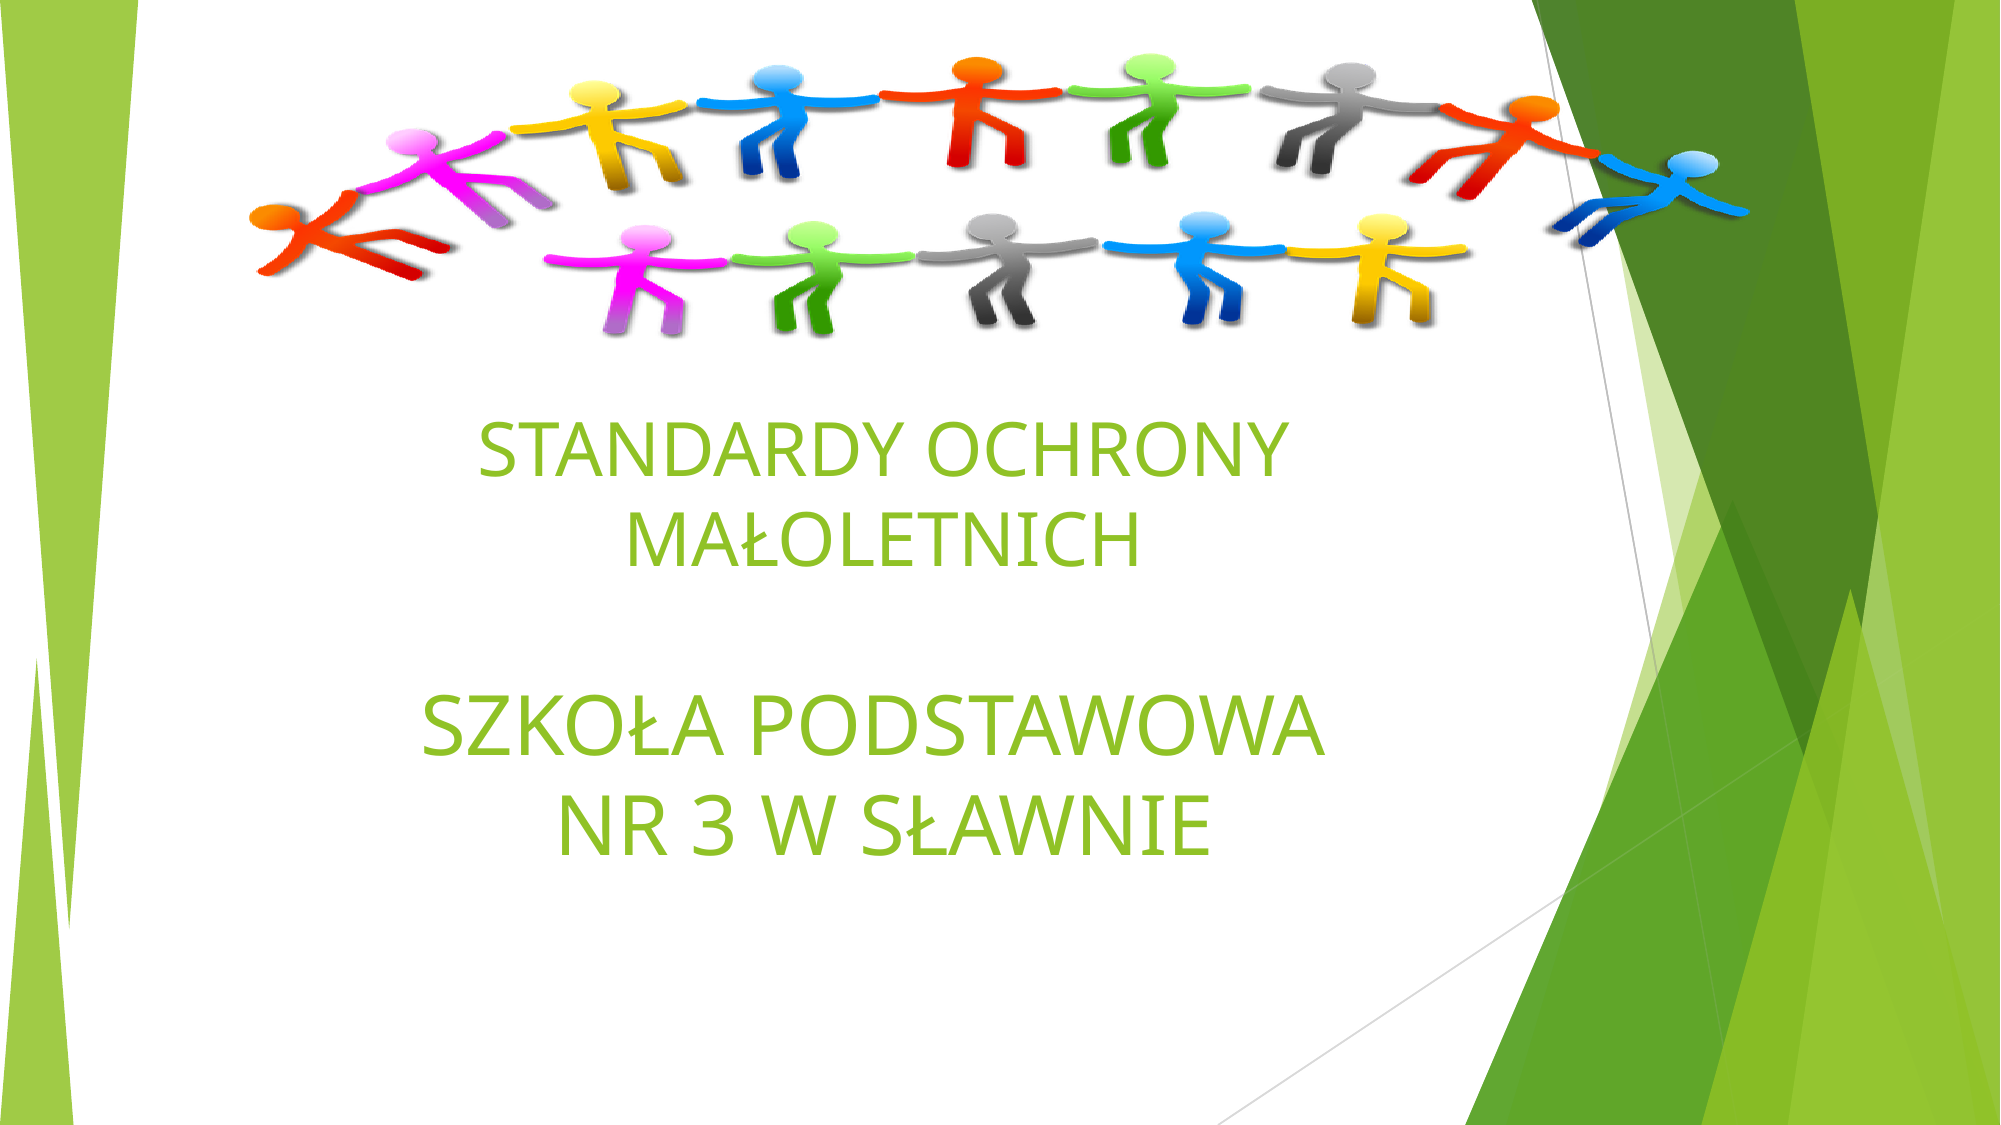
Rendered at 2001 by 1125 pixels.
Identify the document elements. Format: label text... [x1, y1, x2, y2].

picture [249, 0, 1750, 395]
title STANDARDY OCHRONY MAŁOLETNICH [247, 394, 1522, 664]
subtitle SZKOŁA PODSTAWOWA NR 3 W SŁAWNIE [247, 664, 1522, 845]
